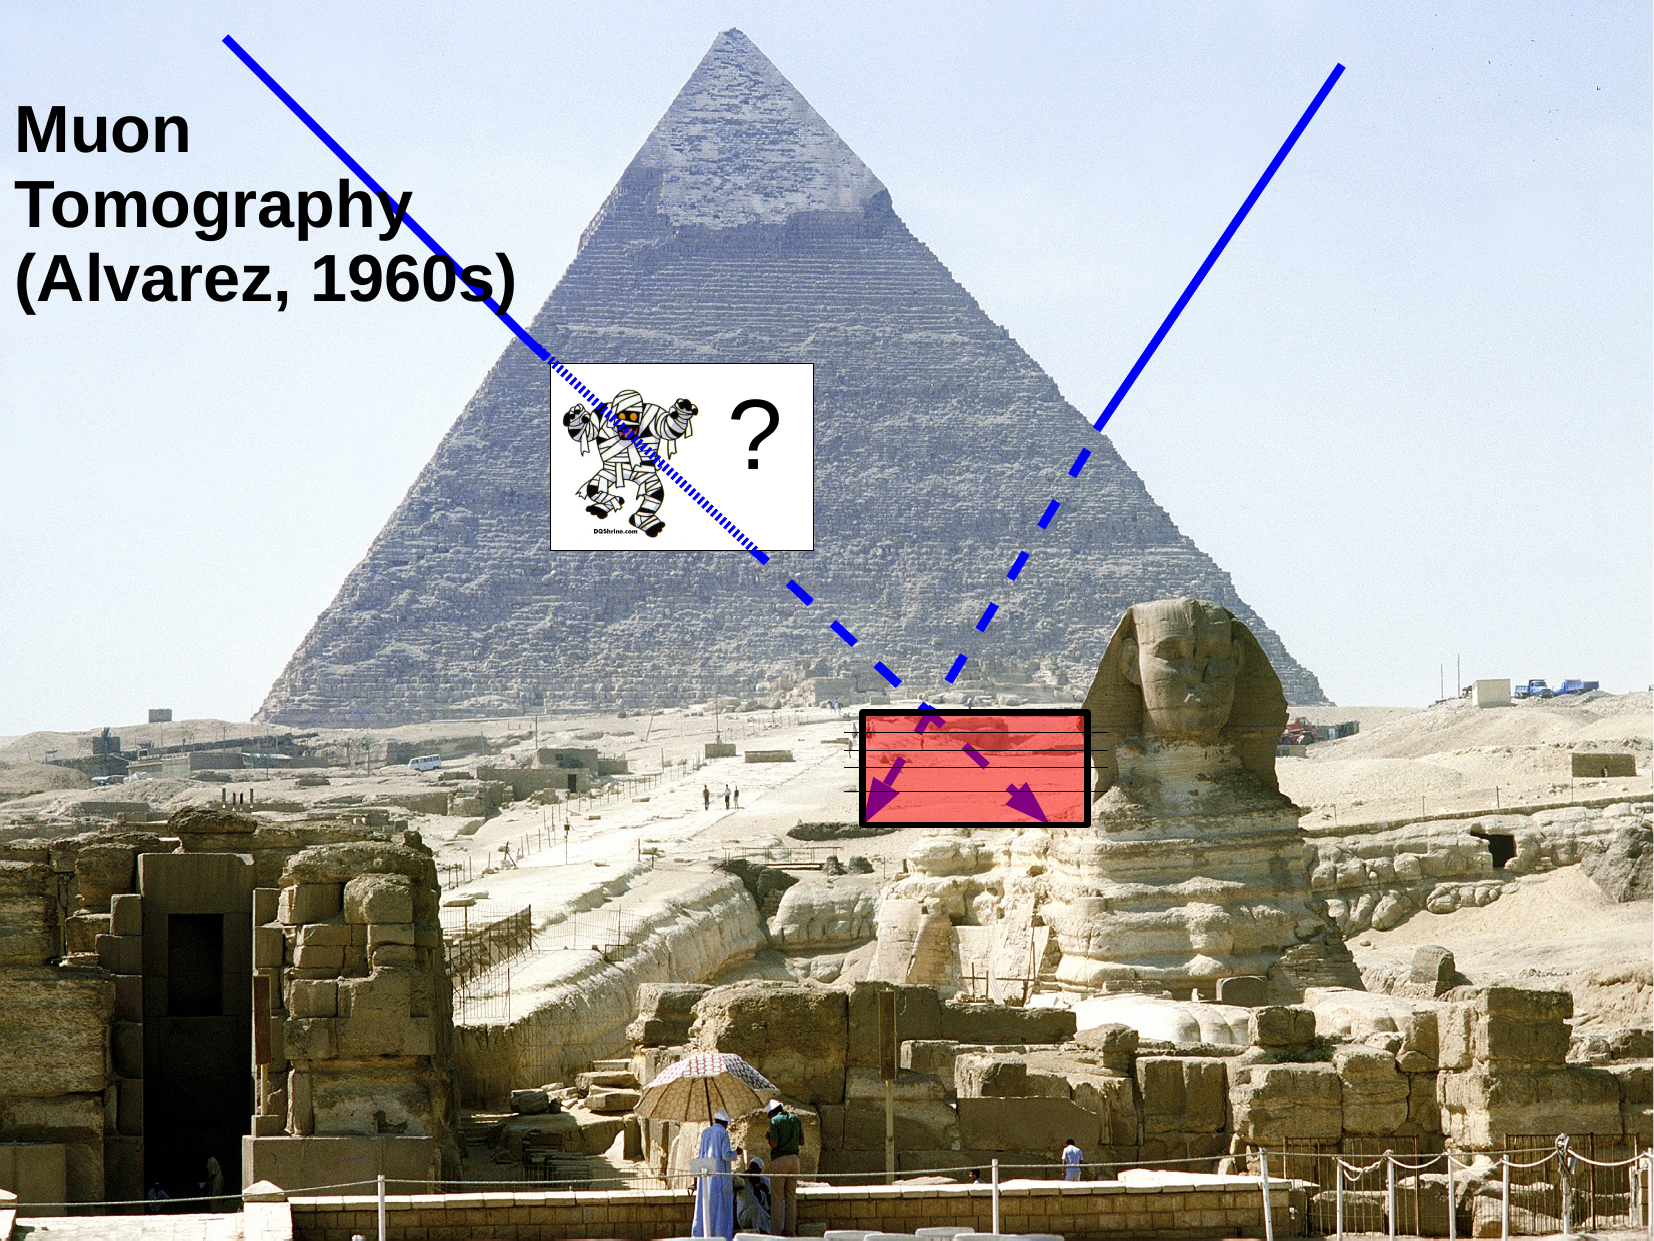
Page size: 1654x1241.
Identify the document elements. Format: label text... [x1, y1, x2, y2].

text_box Muon Tomography (Alvarez, 1960s) [0, 84, 531, 402]
text_box ? [712, 371, 799, 535]
text_box [862, 712, 1088, 732]
picture [0, 0, 1654, 1241]
text_box [862, 792, 1088, 826]
text_box [550, 363, 814, 551]
text_box [862, 768, 1088, 791]
text_box [862, 751, 1088, 767]
text_box [862, 733, 1088, 750]
